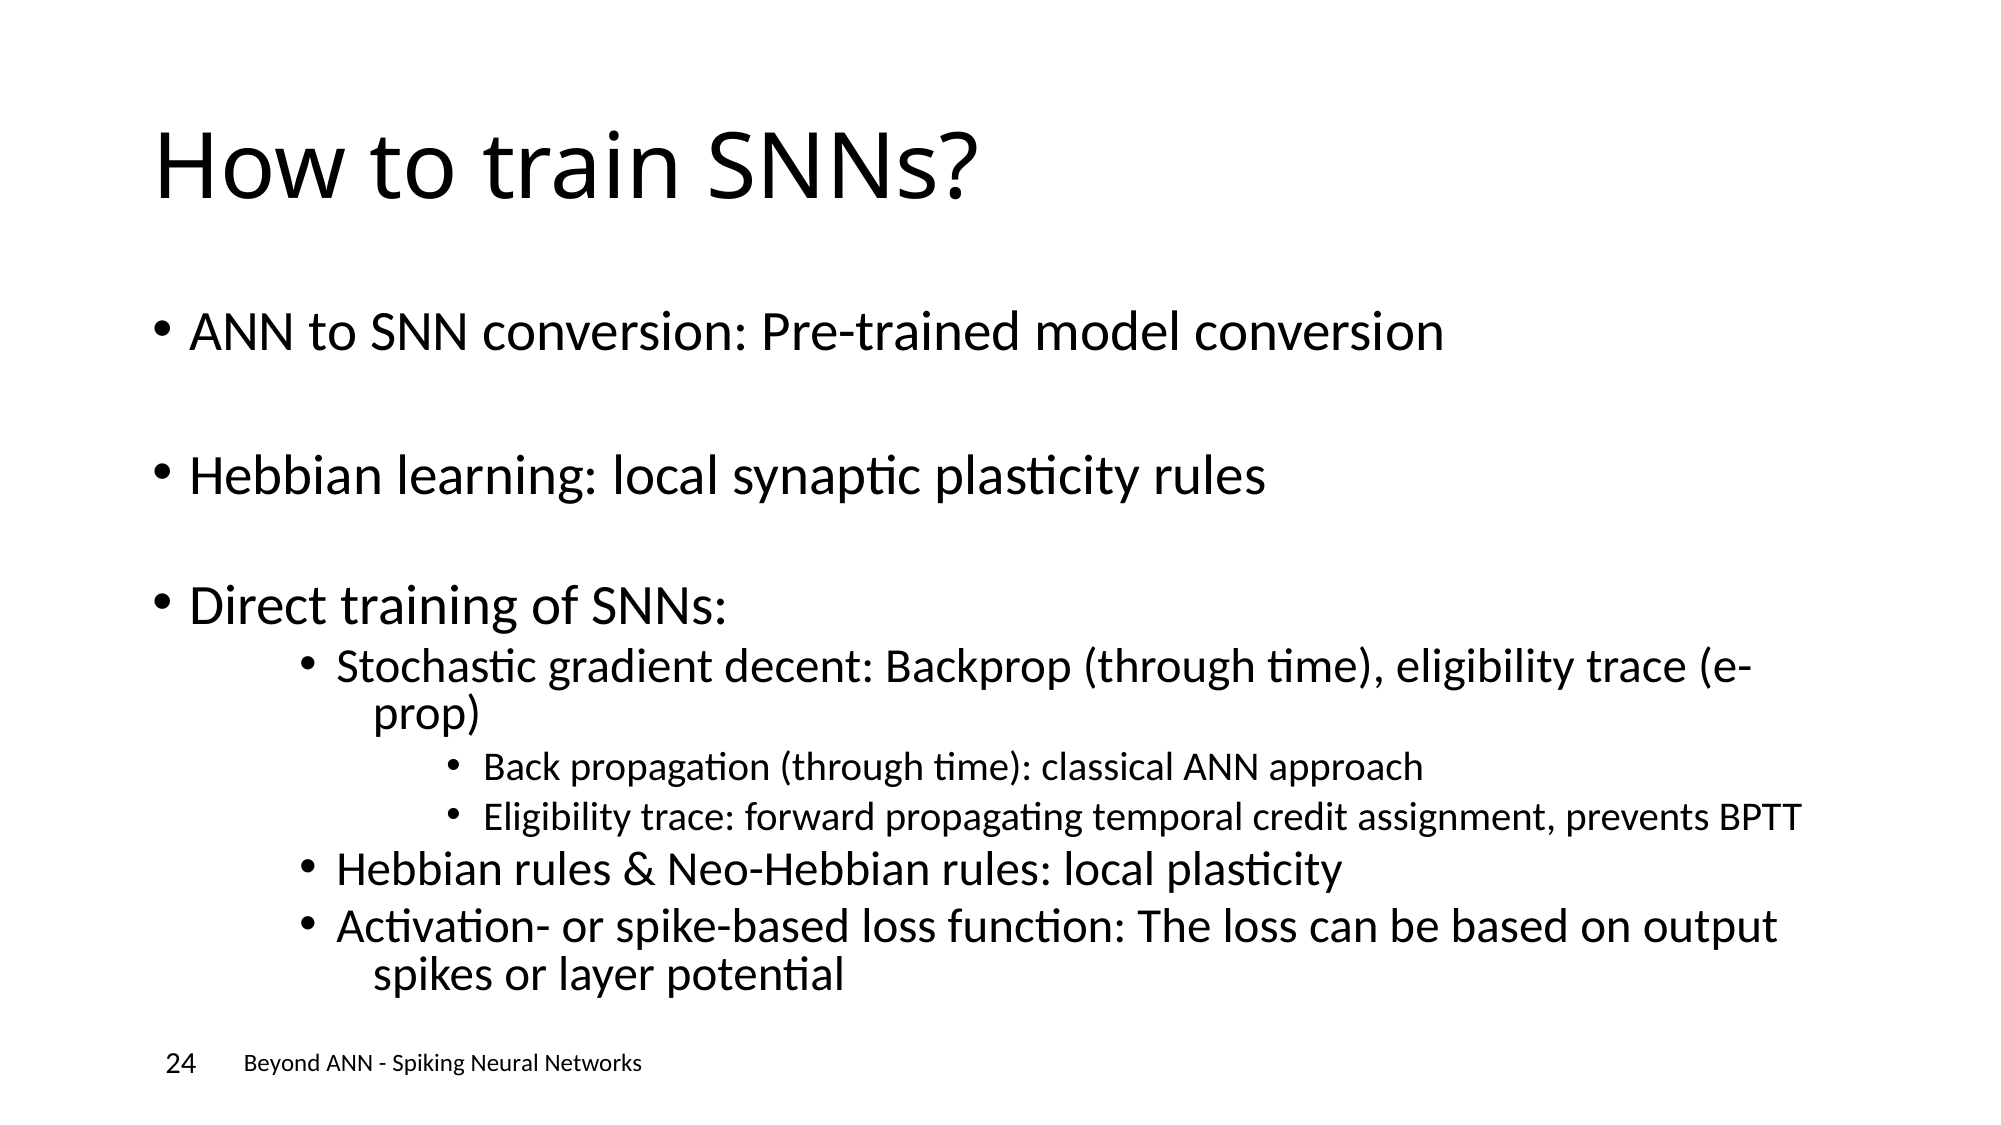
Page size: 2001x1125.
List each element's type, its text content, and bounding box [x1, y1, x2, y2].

text_box Beyond ANN - Spiking Neural Networks [243, 998, 1785, 1125]
title How to train SNNs? [137, 59, 1863, 278]
text_box [0, 999, 244, 1125]
list ANN to SNN conversion: Pre-trained model conversion Hebbian learning: local synaptic plasticity rules Direct training of SNNs: Stochastic gradient decent: Backprop (through time), eligibility trace (e-prop) Back propagation (through time): classical ANN approach Eligibility trace: forward propagating temporal credit assignment, prevents BPTT Hebbian rules & Neo-Hebbian rules: local plasticity Activation- or spike-based loss function: The loss can be based on output spikes or layer potential [137, 299, 1863, 1014]
